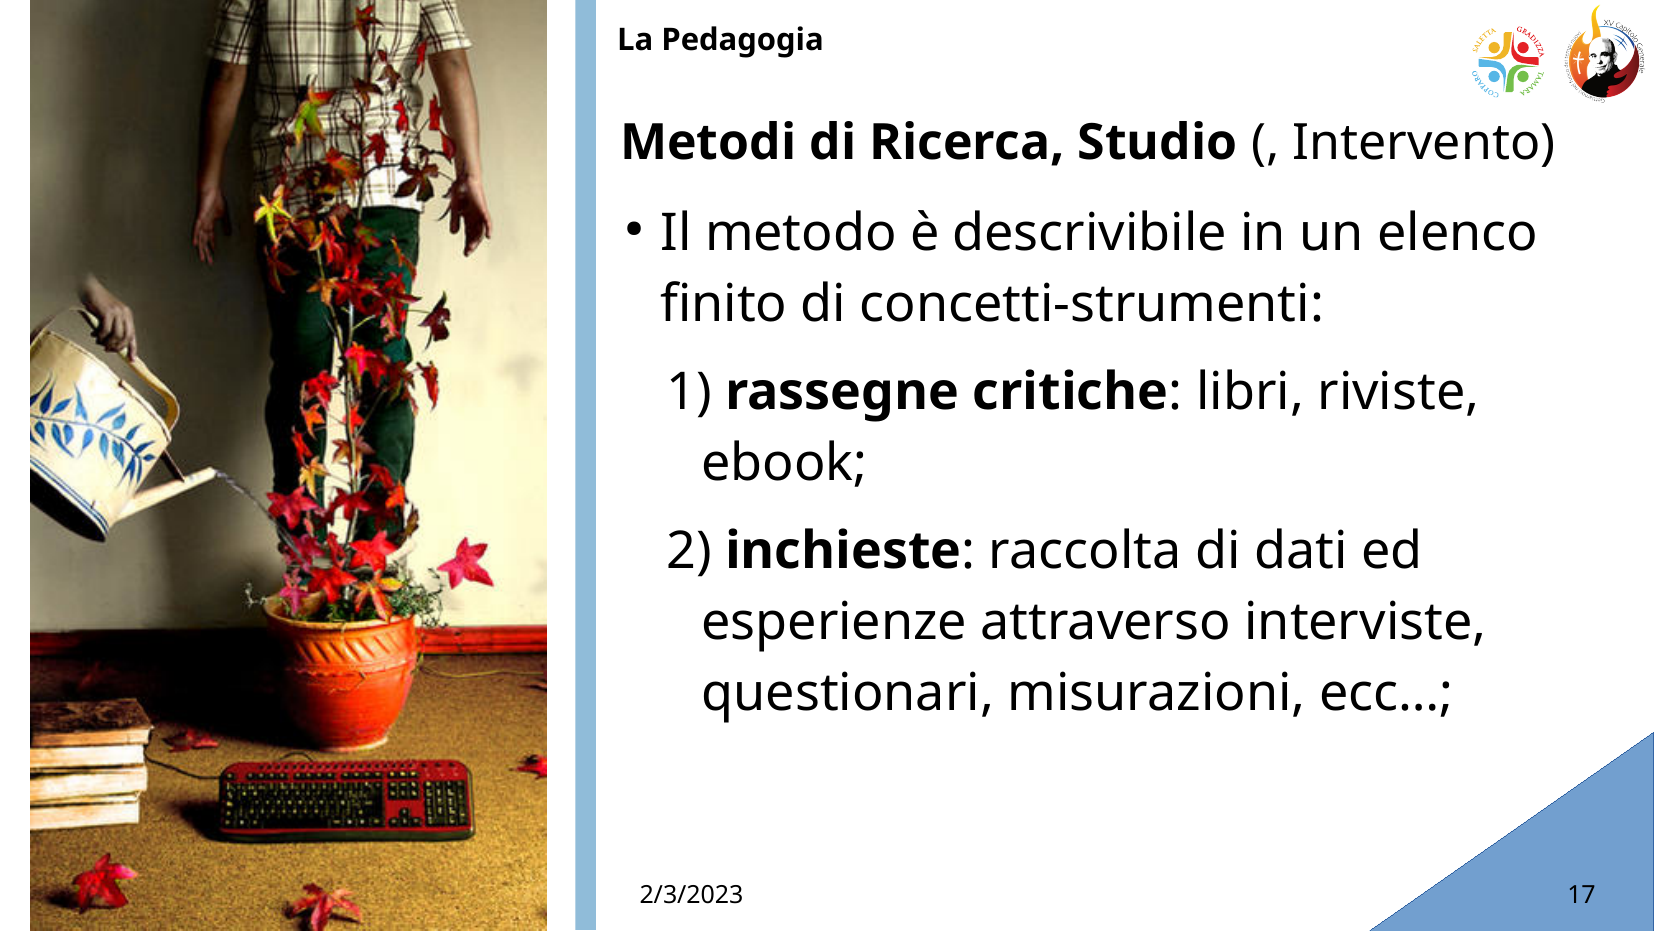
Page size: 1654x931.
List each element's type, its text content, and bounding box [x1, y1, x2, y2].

title Metodi di Ricerca, Studio (, Intervento) [620, 106, 1617, 178]
picture [1563, 4, 1646, 103]
picture [30, 0, 547, 931]
subtitle Il metodo è descrivibile in un elenco finito di concetti-strumenti: rassegne critiche: libri, riviste, ebook; inchieste: raccolta di dati ed esperienze attraverso interviste, questionari, misurazioni, ecc…; [624, 194, 1602, 815]
text_box La Pedagogia [602, 9, 1335, 63]
